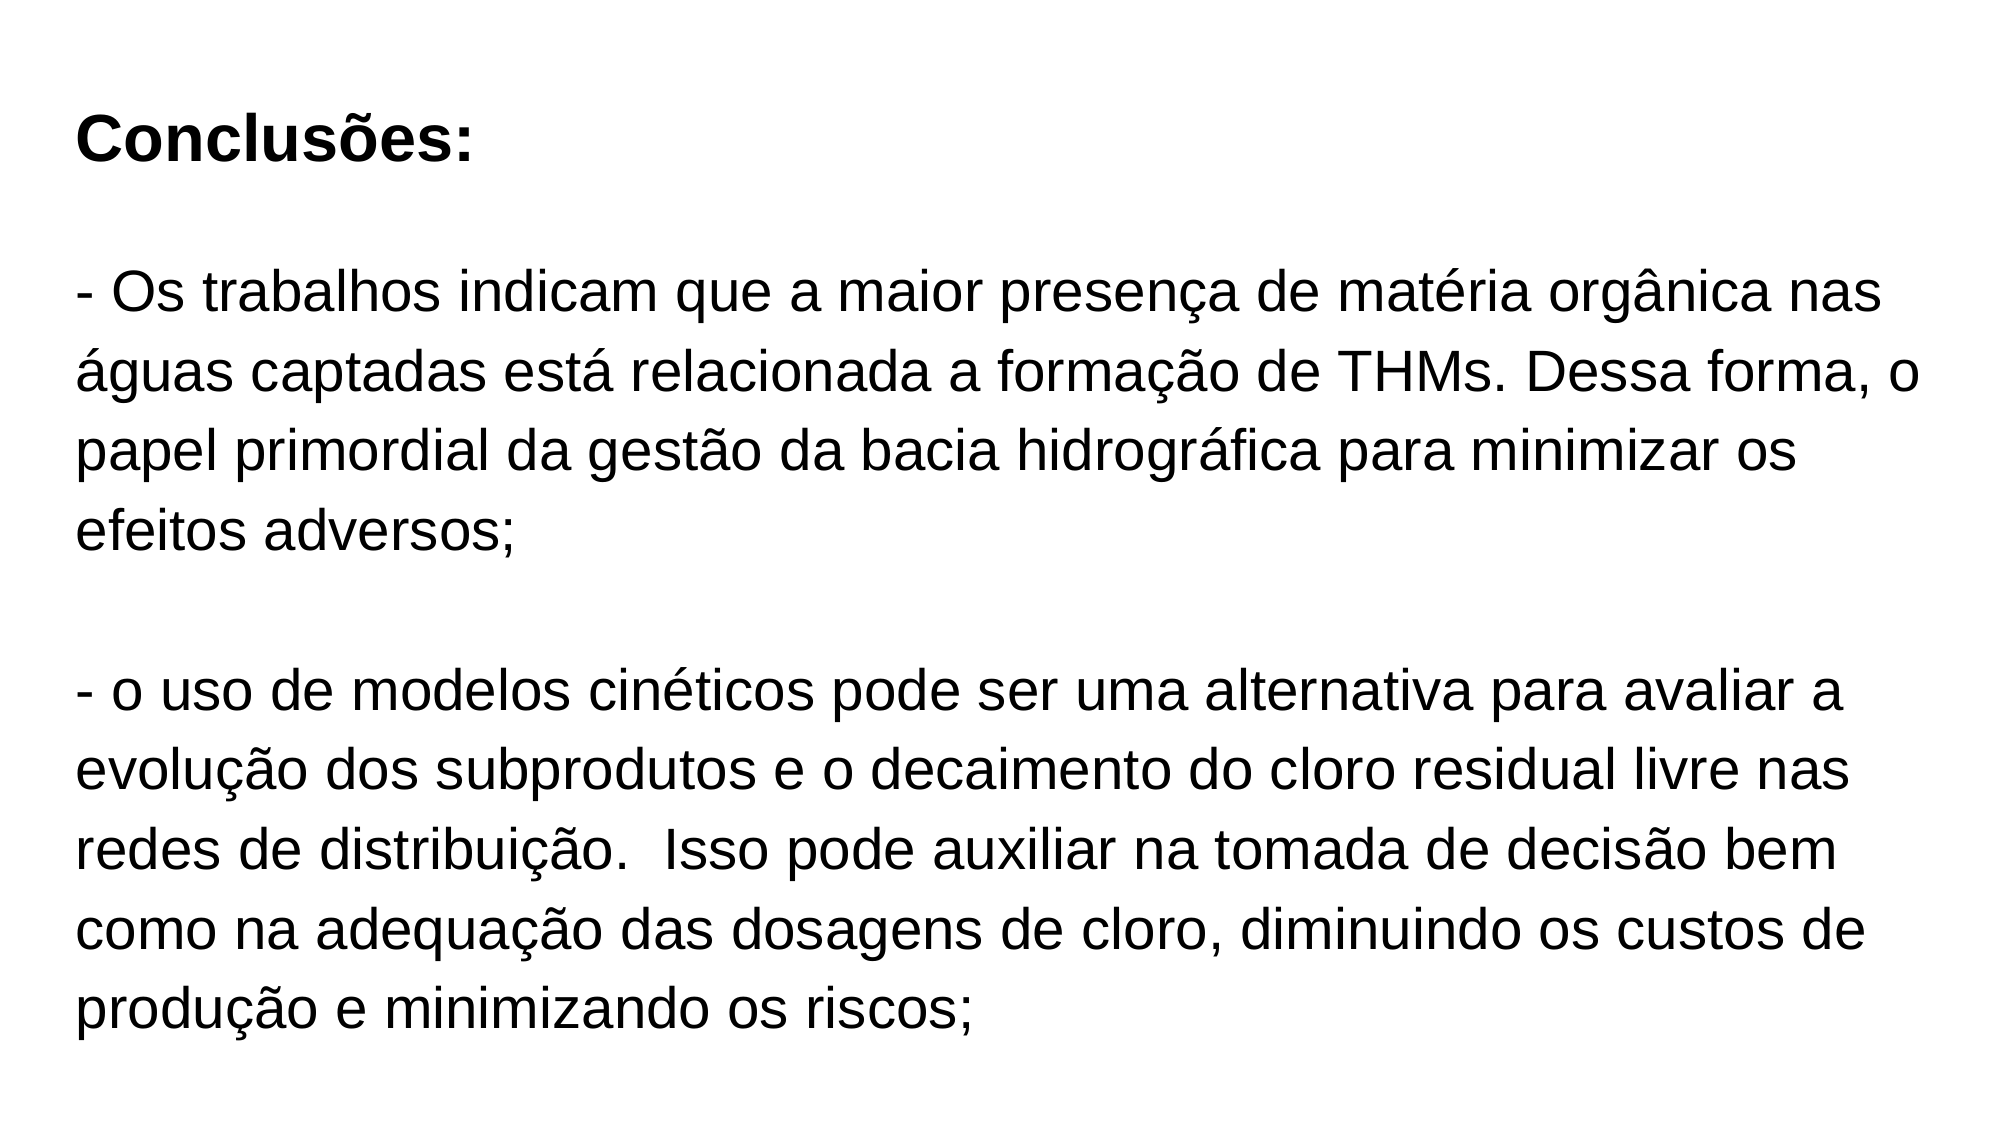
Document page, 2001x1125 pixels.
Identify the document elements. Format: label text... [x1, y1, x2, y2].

title Conclusões: - Os trabalhos indicam que a maior presença de matéria orgânica nas águas captadas está relacionada a formação de THMs. Dessa forma, o papel primordial da gestão da bacia hidrográfica para minimizar os efeitos adversos; - o uso de modelos cinéticos pode ser uma alternativa para avaliar a evolução dos subprodutos e o decaimento do cloro residual livre nas redes de distribuição. Isso pode auxiliar na tomada de decisão bem como na adequação das dosagens de cloro, diminuindo os custos de produção e minimizando os riscos; [60, 76, 1940, 1069]
